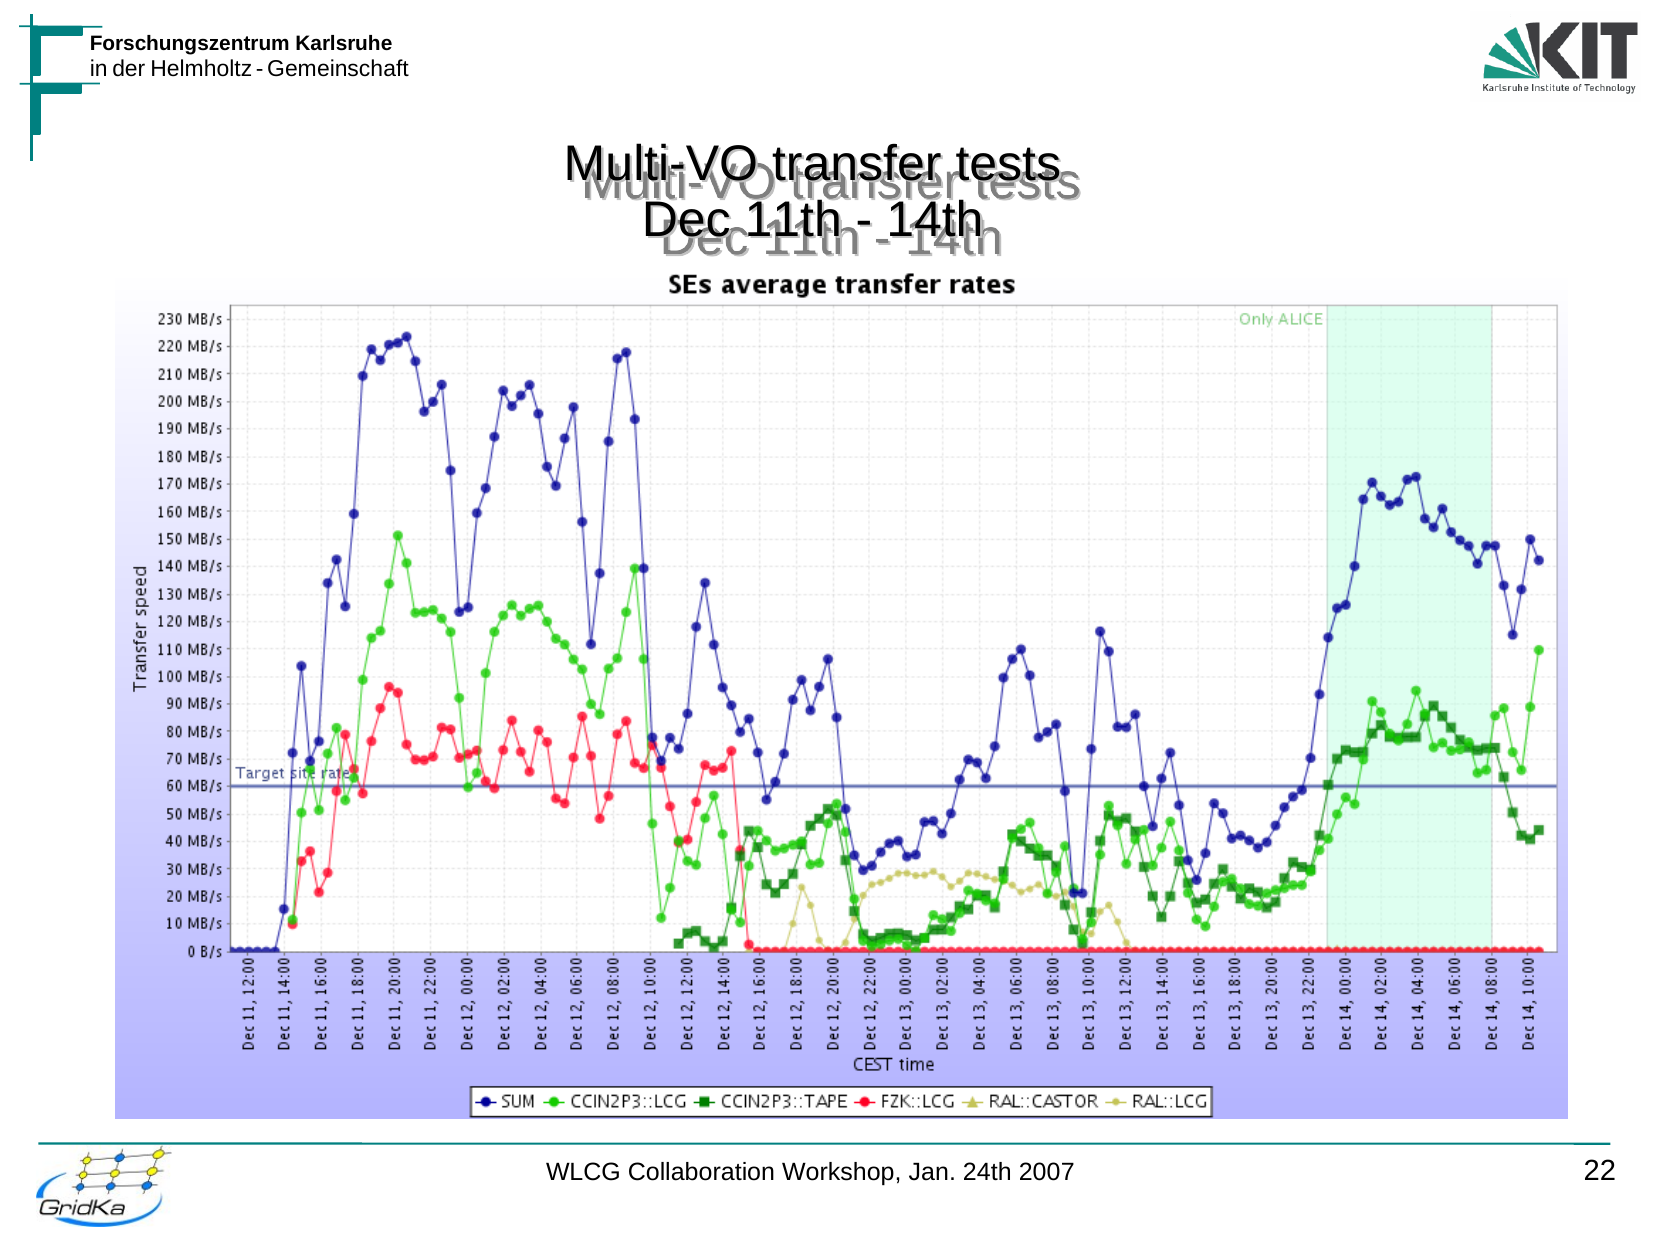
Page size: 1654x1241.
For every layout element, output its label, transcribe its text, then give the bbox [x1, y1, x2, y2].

text_box Multi-VO transfer tests Dec 11th - 14th [546, 125, 1080, 258]
picture [115, 268, 1568, 1119]
picture [1470, 11, 1641, 102]
picture [36, 1145, 172, 1227]
